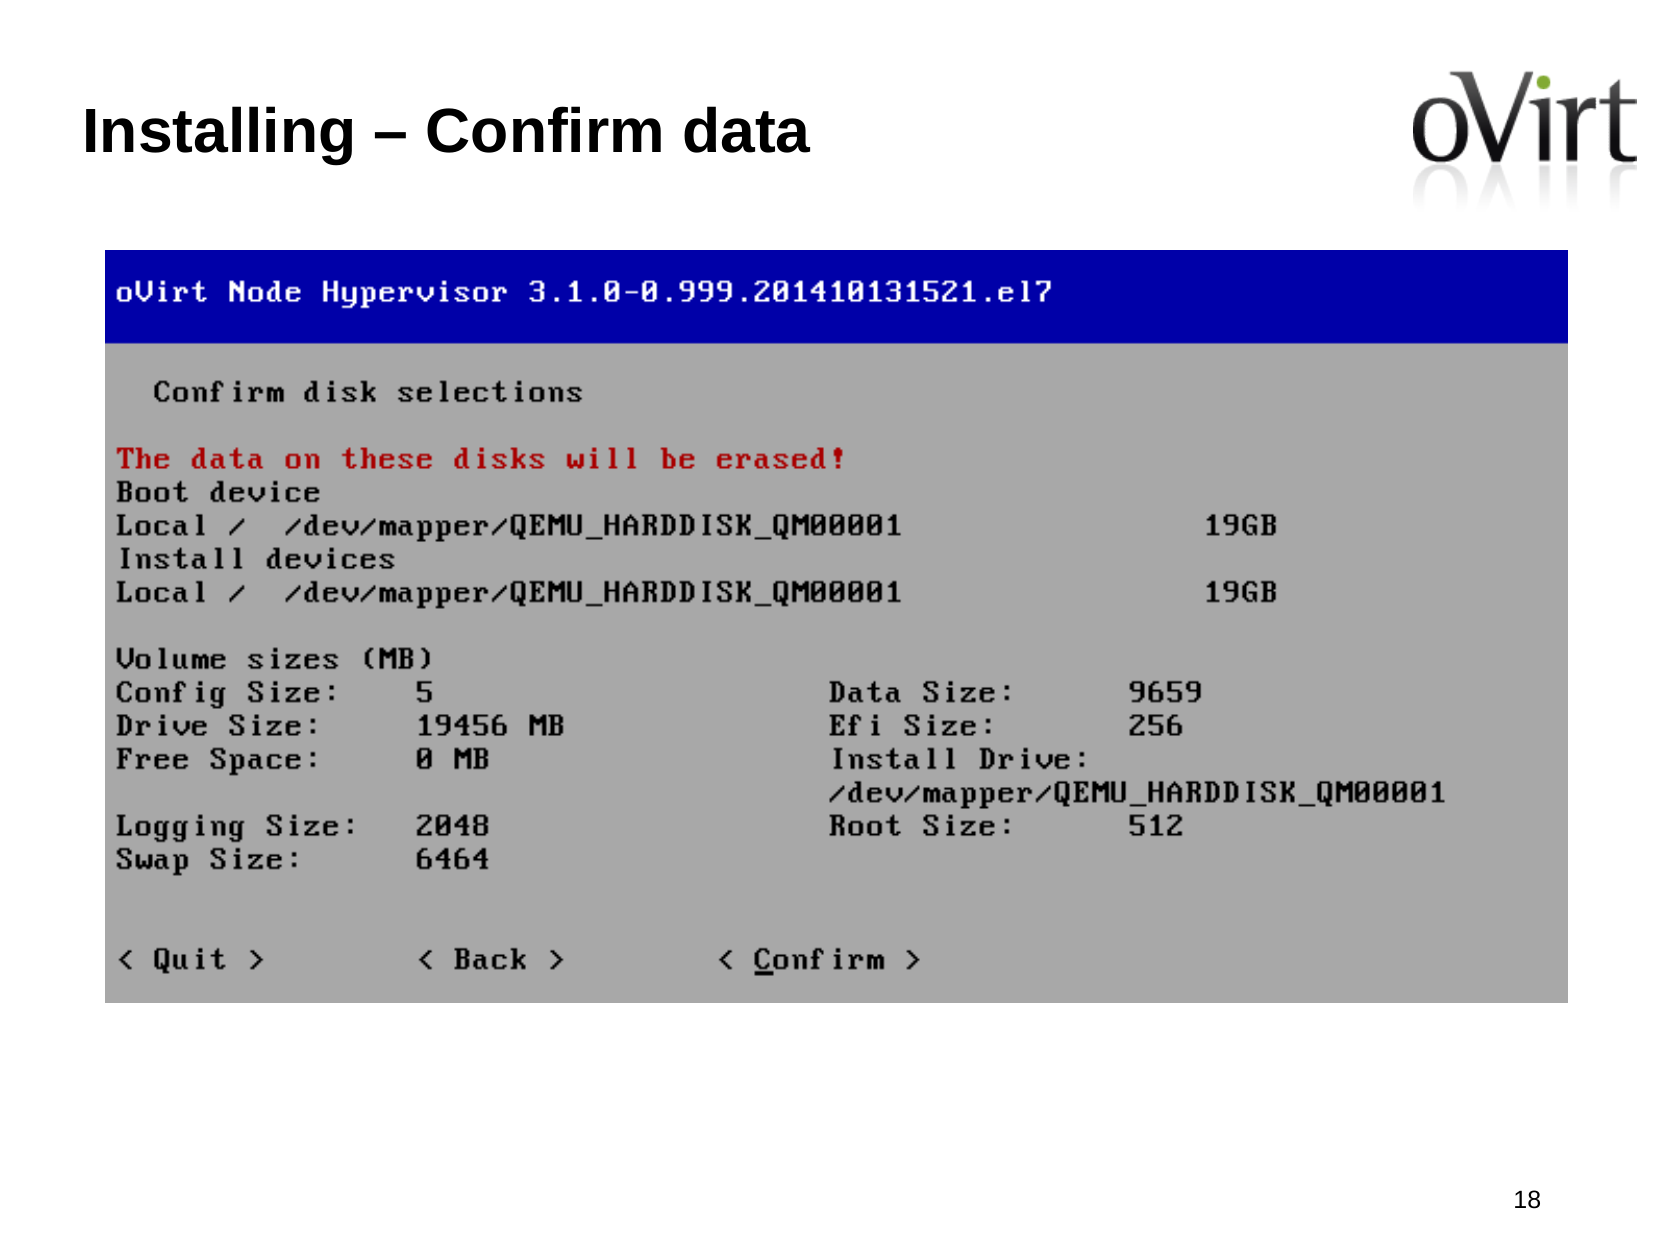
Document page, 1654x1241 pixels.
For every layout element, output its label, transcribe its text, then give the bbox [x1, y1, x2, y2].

title Installing – Confirm data [82, 37, 1303, 226]
picture [105, 250, 1568, 1003]
picture [1413, 63, 1637, 212]
